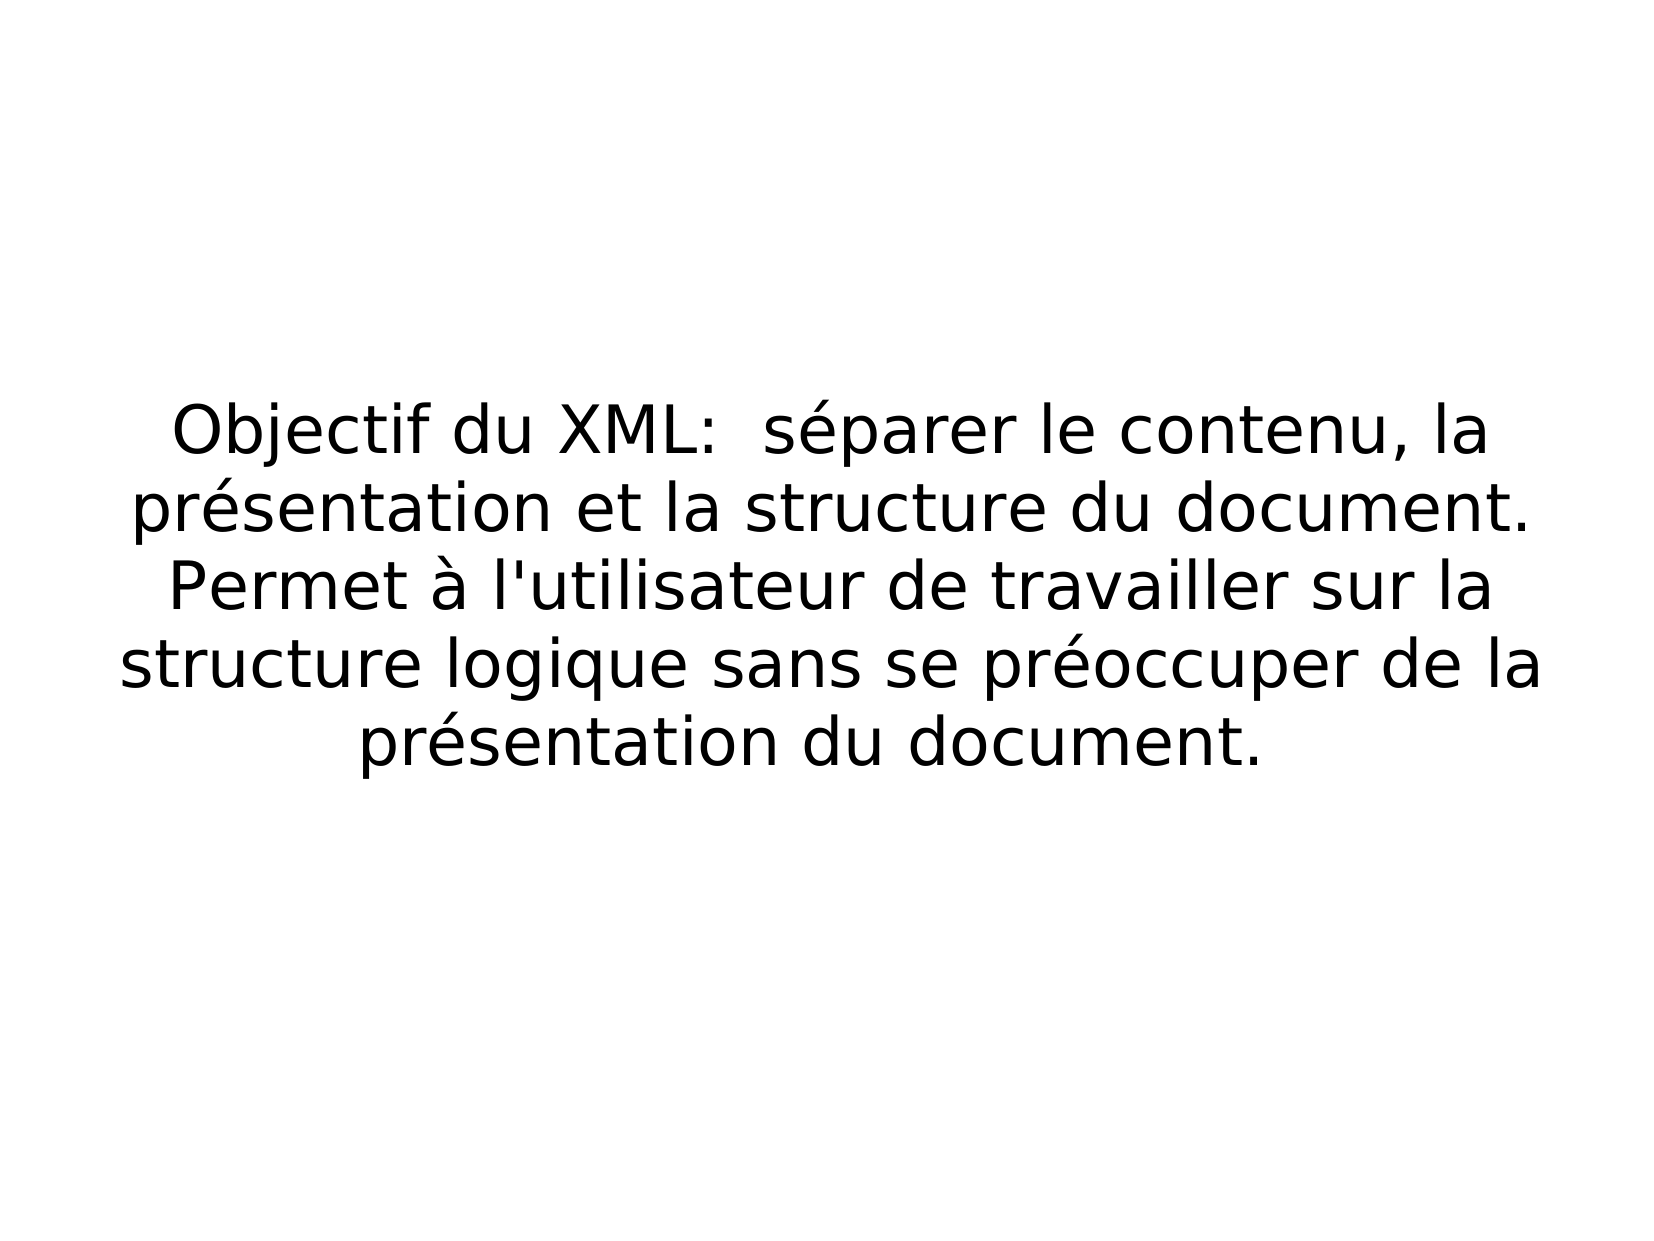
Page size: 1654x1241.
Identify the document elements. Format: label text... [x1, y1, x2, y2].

text_box Objectif du XML: séparer le contenu, la présentation et la structure du document. Permet à l'utilisateur de travailler sur la structure logique sans se préoccuper de la présentation du document. [88, 177, 1577, 996]
